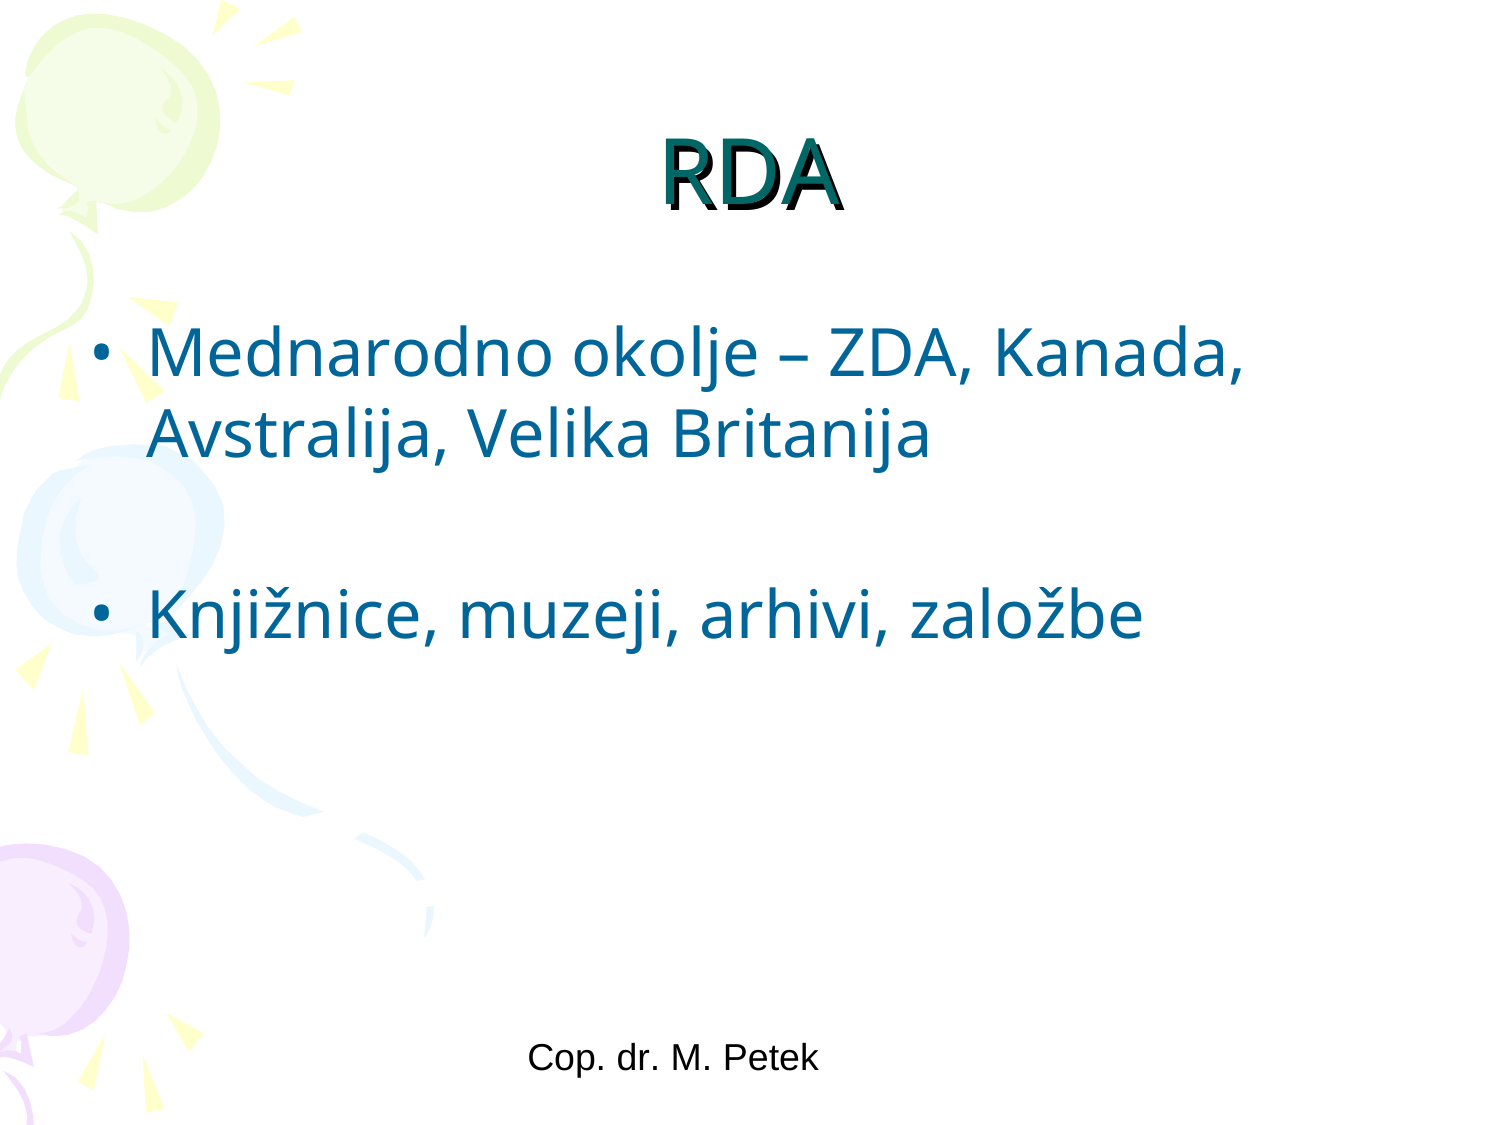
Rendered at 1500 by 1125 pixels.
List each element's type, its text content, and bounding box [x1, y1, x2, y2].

list Mednarodno okolje – ZDA, Kanada, Avstralija, Velika Britanija Knjižnice, muzeji, arhivi, založbe [75, 302, 1426, 994]
title RDA [72, 16, 1426, 233]
